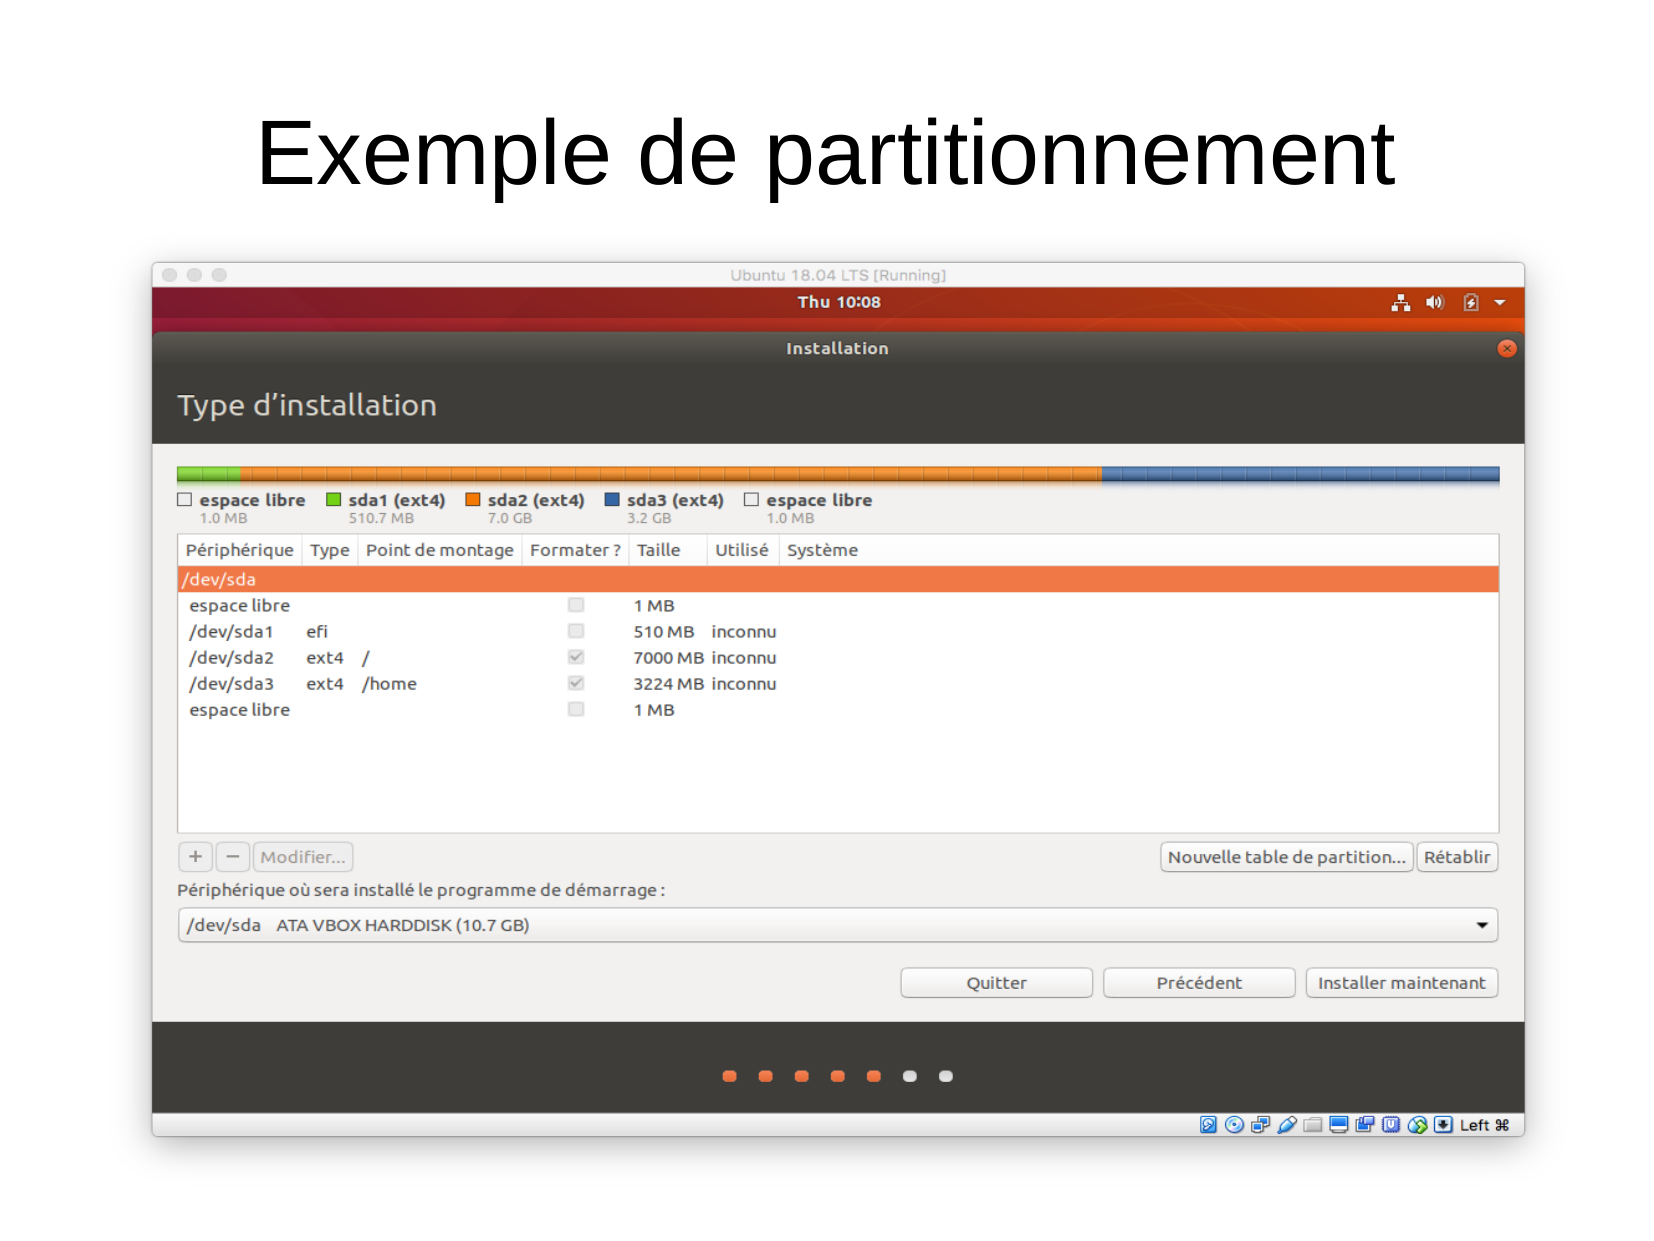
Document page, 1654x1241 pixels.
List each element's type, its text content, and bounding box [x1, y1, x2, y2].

title Exemple de partitionnement [82, 49, 1571, 257]
picture [100, 224, 1577, 1193]
